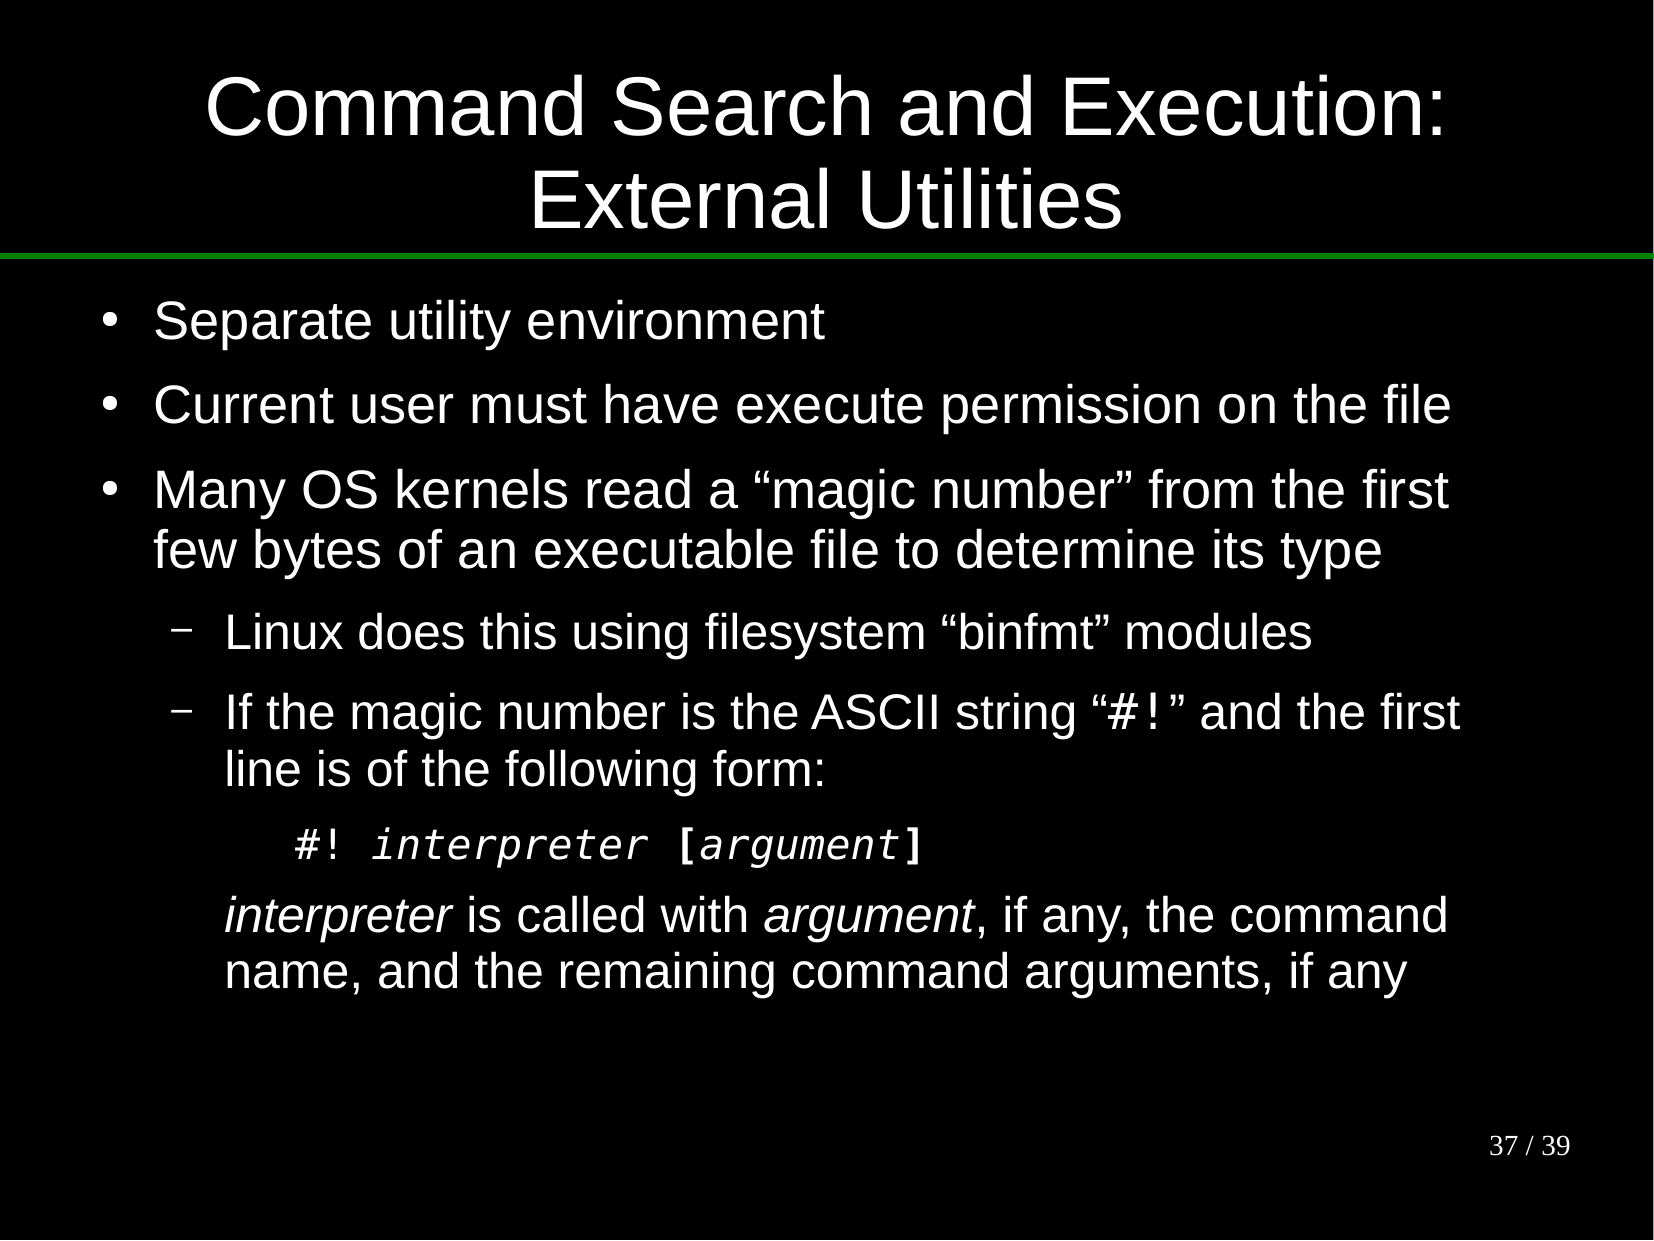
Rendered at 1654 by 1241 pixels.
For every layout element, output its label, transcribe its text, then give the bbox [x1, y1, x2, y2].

title Command Search and Execution: External Utilities [82, 49, 1571, 257]
list Separate utility environment Current user must have execute permission on the file Many OS kernels read a “magic number” from the first few bytes of an executable file to determine its type Linux does this using filesystem “binfmt” modules If the magic number is the ASCII string “#!” and the first line is of the following form: #! interpreter [argument] interpreter is called with argument, if any, the command name, and the remaining command arguments, if any [82, 290, 1538, 1010]
